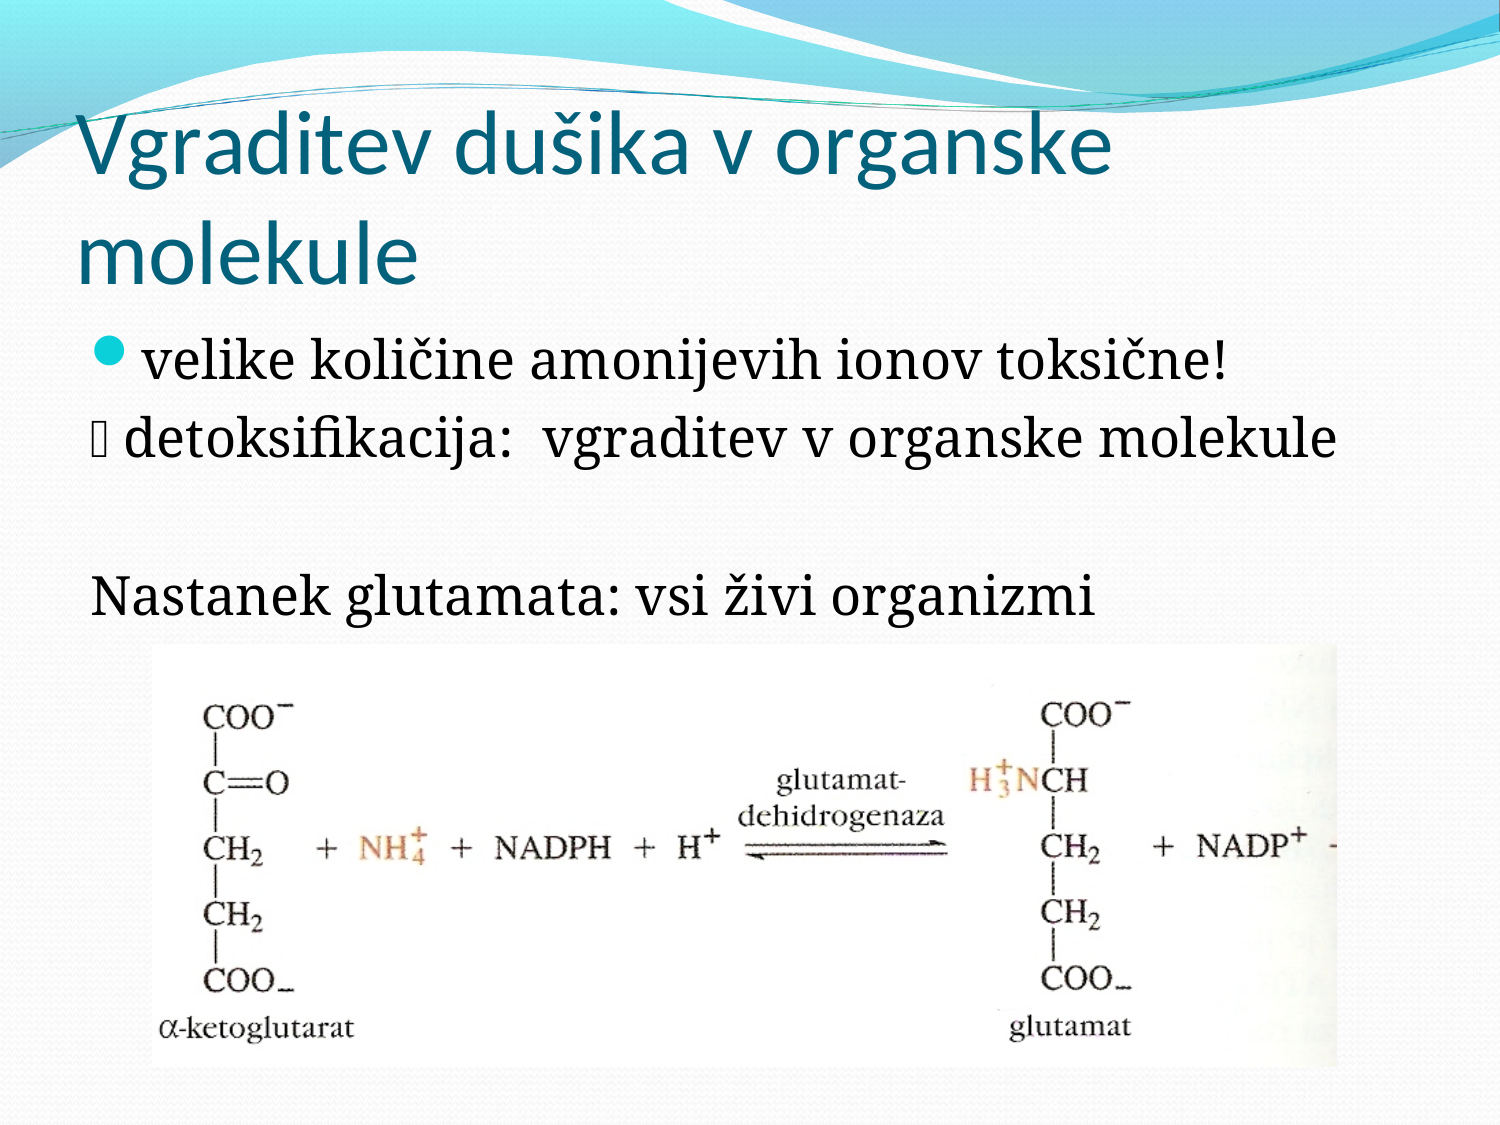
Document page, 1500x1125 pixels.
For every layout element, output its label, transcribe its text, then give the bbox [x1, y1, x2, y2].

list velike količine amonijevih ionov toksične!  detoksifikacija: vgraditev v organske molekule Nastanek glutamata: vsi živi organizmi [75, 317, 1426, 1038]
title Vgraditev dušika v organske molekule [74, 75, 1465, 304]
picture [0, 0, 1500, 1125]
